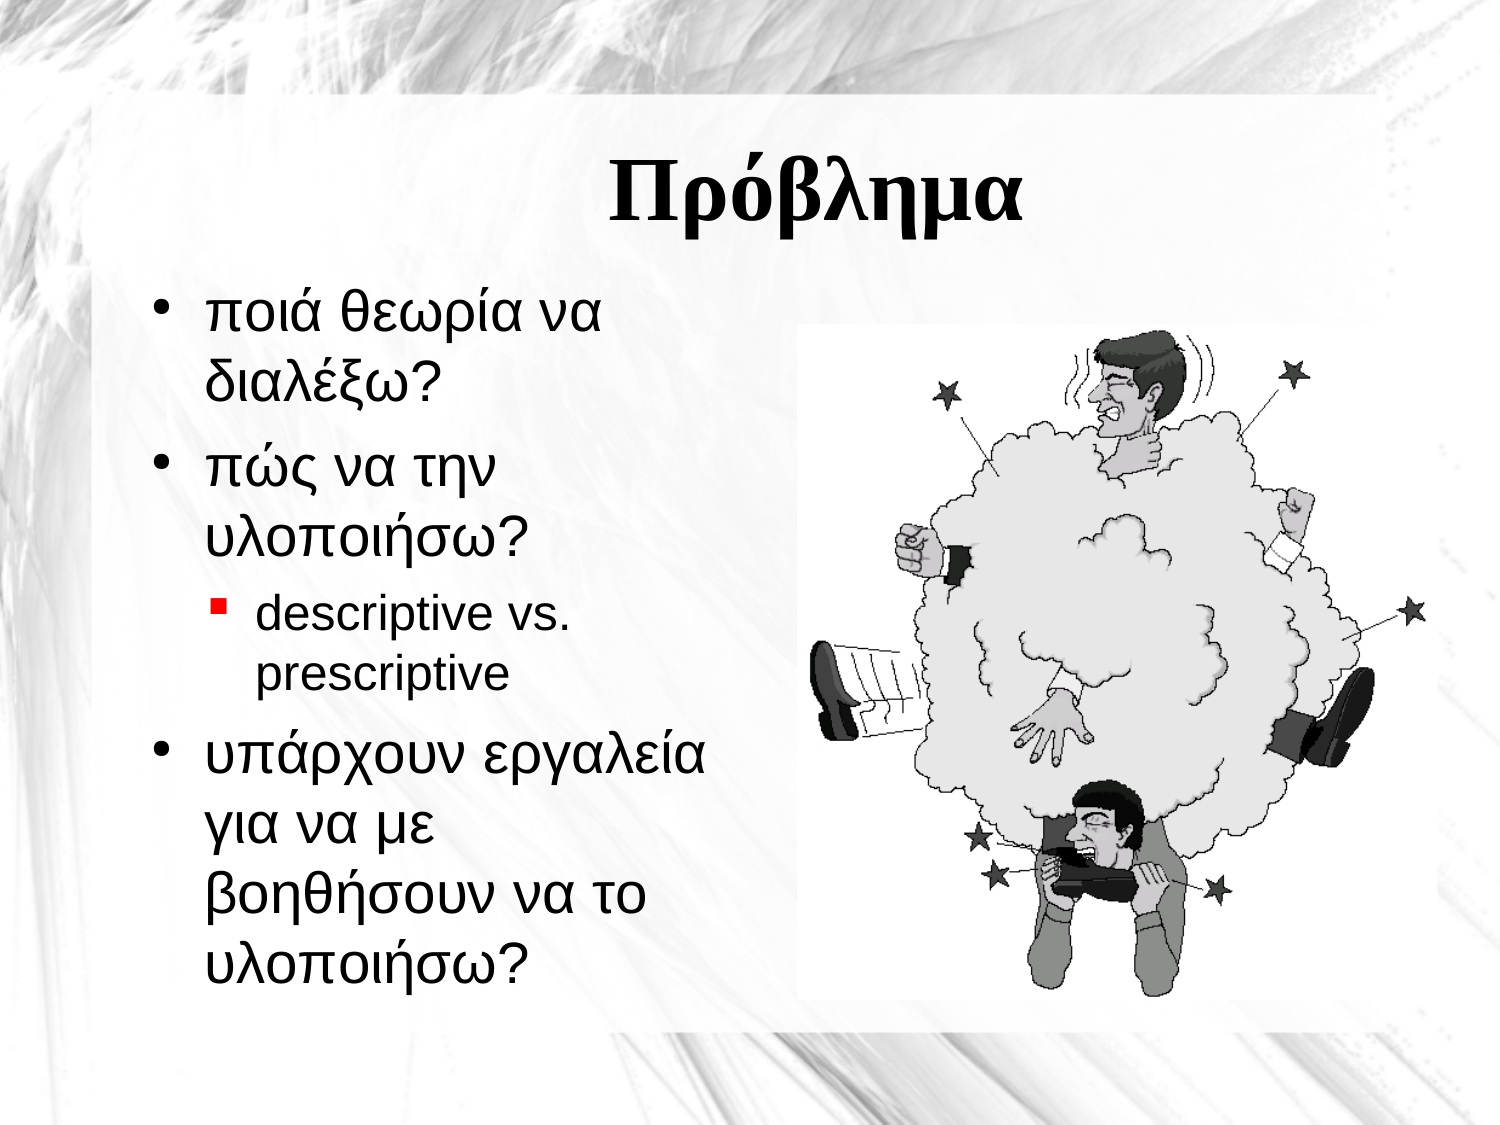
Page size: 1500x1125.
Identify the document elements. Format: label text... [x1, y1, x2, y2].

title Πρόβλημα [177, 59, 1456, 247]
list ποιά θεωρία να διαλέξω? πώς να την υλοποιήσω? descriptive vs. prescriptive υπάρχουν εργαλεία για να με βοηθήσουν να το υλοποιήσω? [118, 265, 739, 1003]
picture [0, 0, 1500, 1125]
